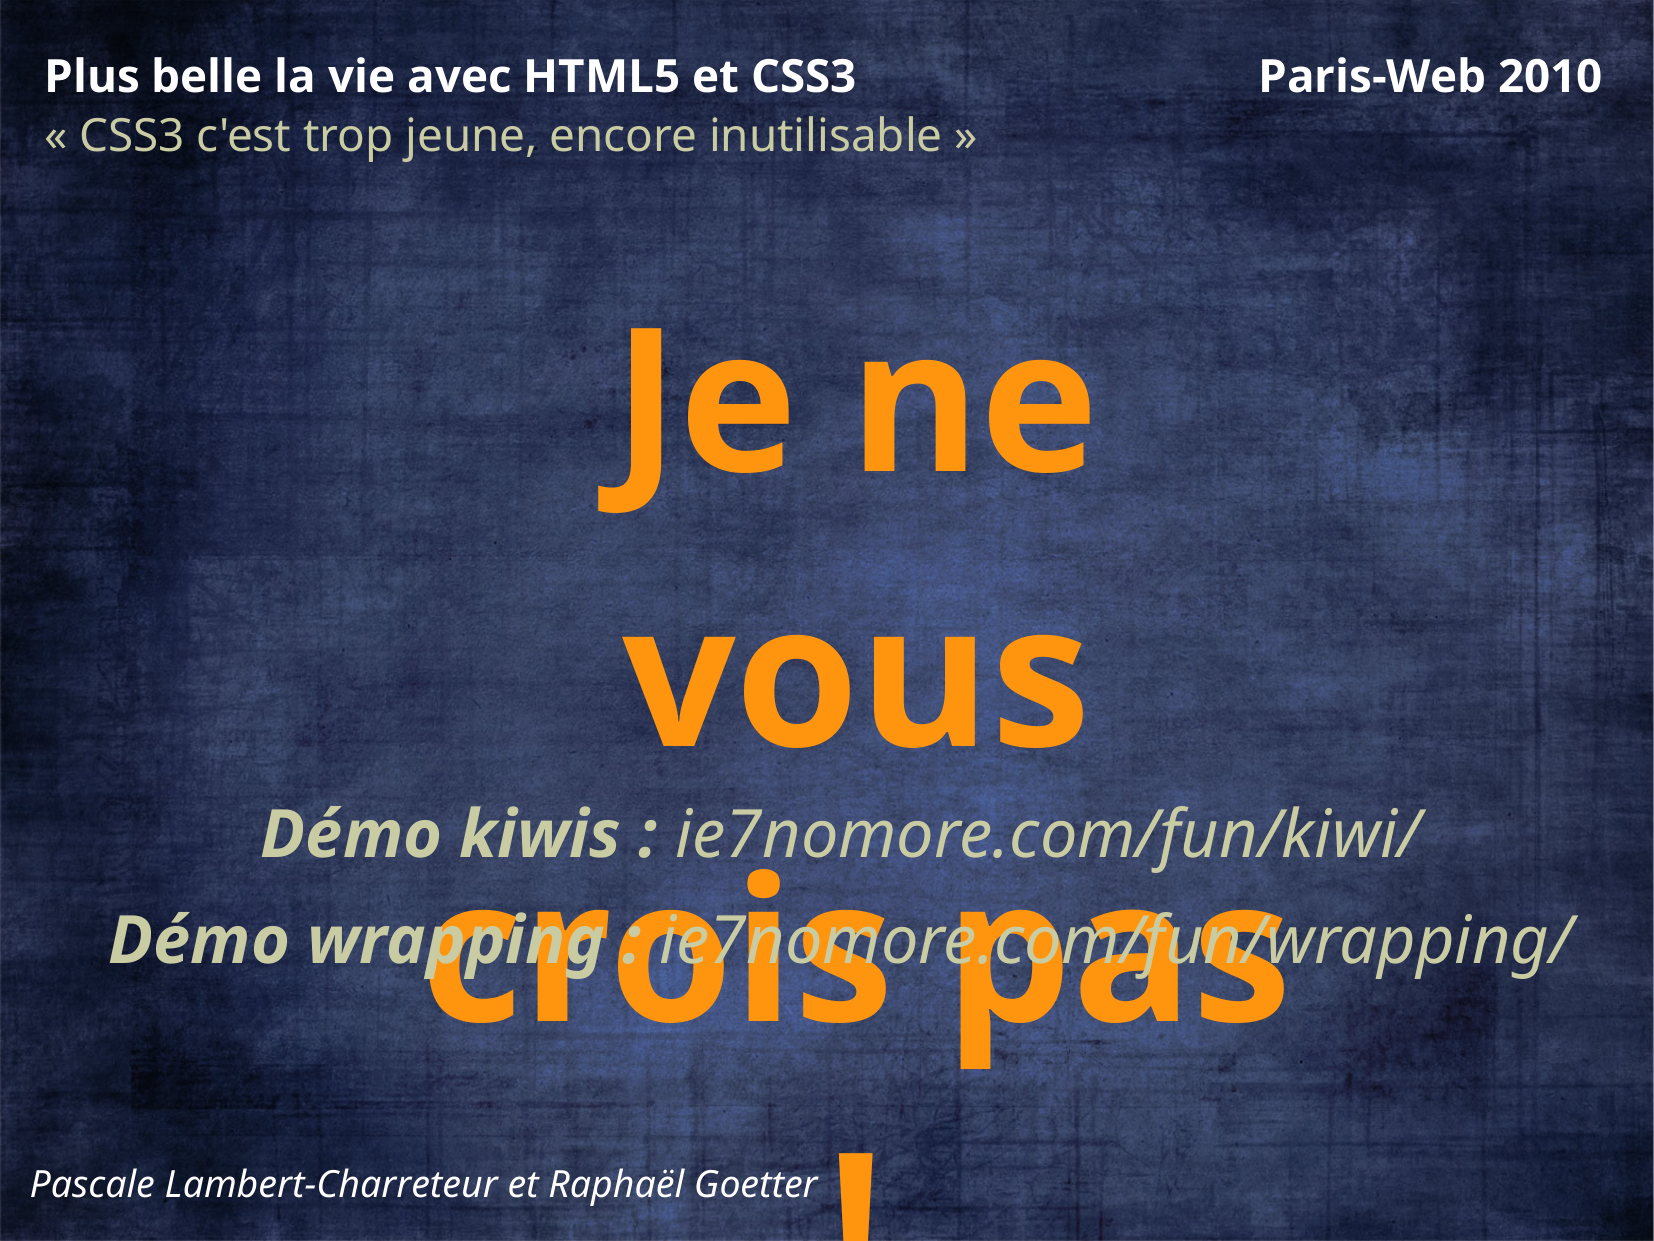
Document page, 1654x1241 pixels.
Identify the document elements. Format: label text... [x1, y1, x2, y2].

text_box Je ne vous crois pas ! [383, 247, 1329, 718]
text_box Pascale Lambert-Charreteur et Raphaël Goetter [29, 1157, 1329, 1201]
text_box Plus belle la vie avec HTML5 et CSS3 [29, 29, 1063, 88]
text_box « CSS3 c'est trop jeune, encore inutilisable » [29, 88, 1063, 156]
text_box Démo kiwis : ie7nomore.com/fun/kiwi/ Démo wrapping : ie7nomore.com/fun/wrapping/ [59, 770, 1625, 950]
picture [0, 0, 1654, 1241]
